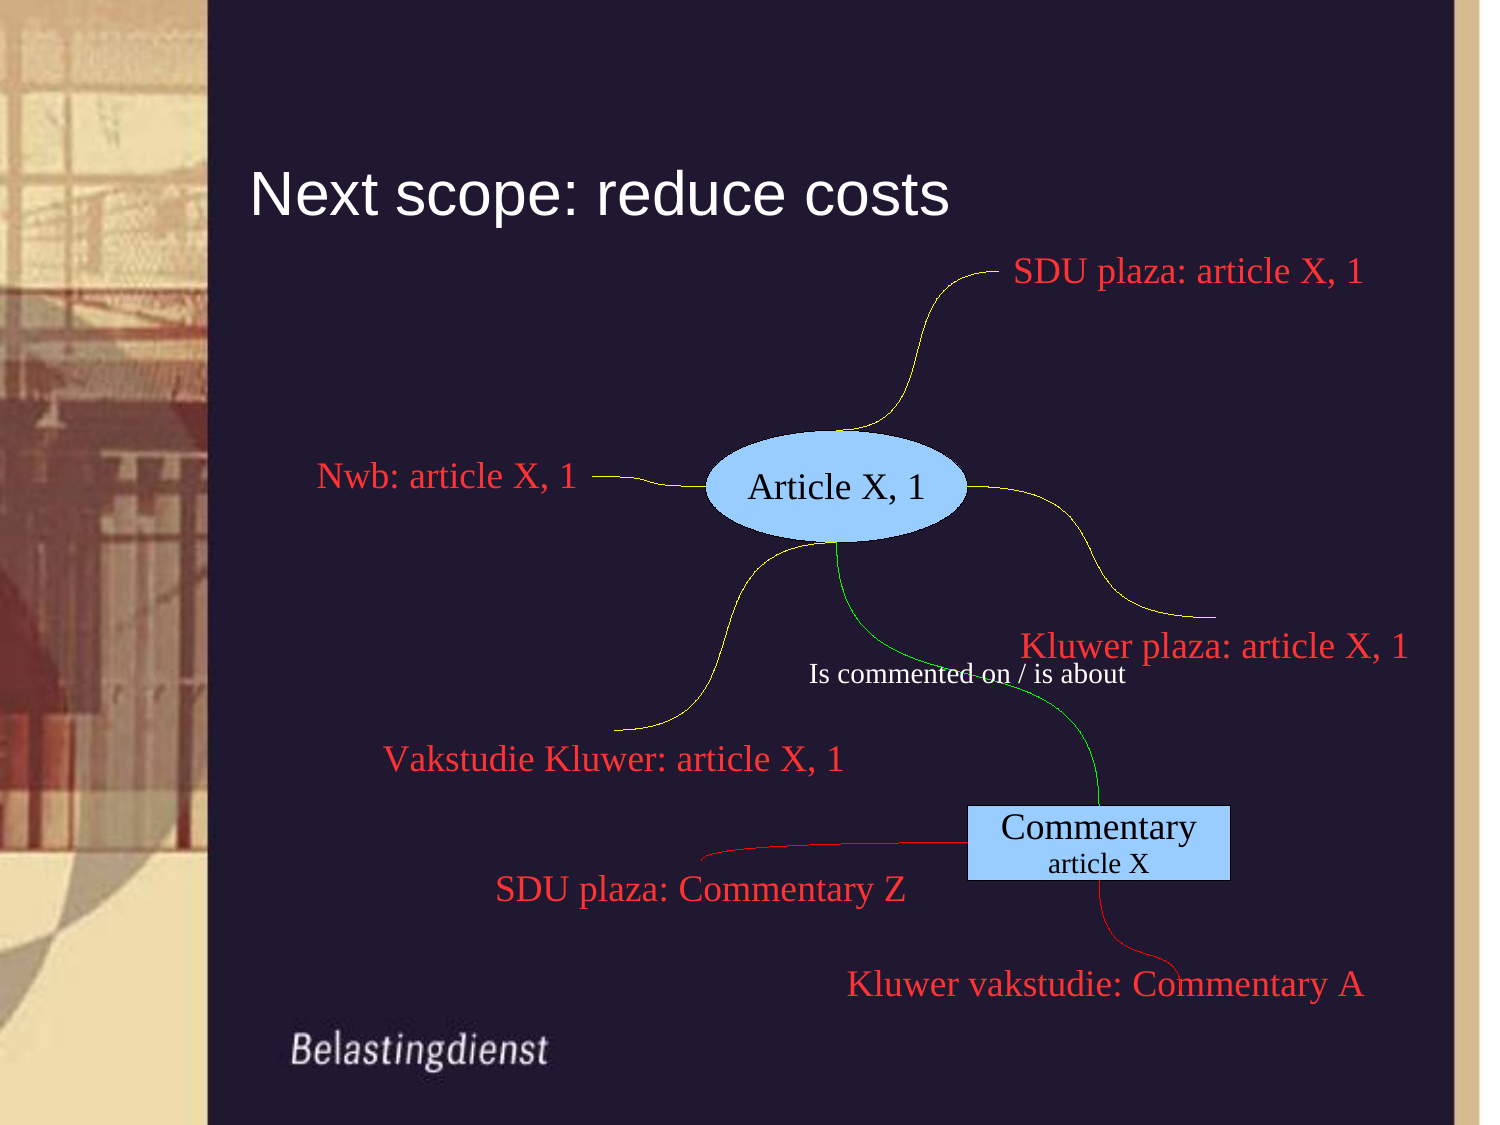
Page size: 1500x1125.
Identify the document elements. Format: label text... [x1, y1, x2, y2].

text_box Nwb: article X, 1 [301, 447, 593, 506]
text_box Kluwer plaza: article X, 1 [1005, 617, 1426, 676]
text_box SDU plaza: Commentary Z [480, 860, 923, 918]
title Next scope: reduce costs [249, 99, 1387, 288]
picture [0, 0, 1500, 1125]
text_box SDU plaza: article X, 1 [998, 242, 1381, 300]
text_box Article X, 1 [705, 430, 968, 543]
text_box Kluwer vakstudie: Commentary A [831, 955, 1381, 1013]
text_box Commentary article X [967, 805, 1231, 881]
text_box Vakstudie Kluwer: article X, 1 [367, 730, 861, 788]
